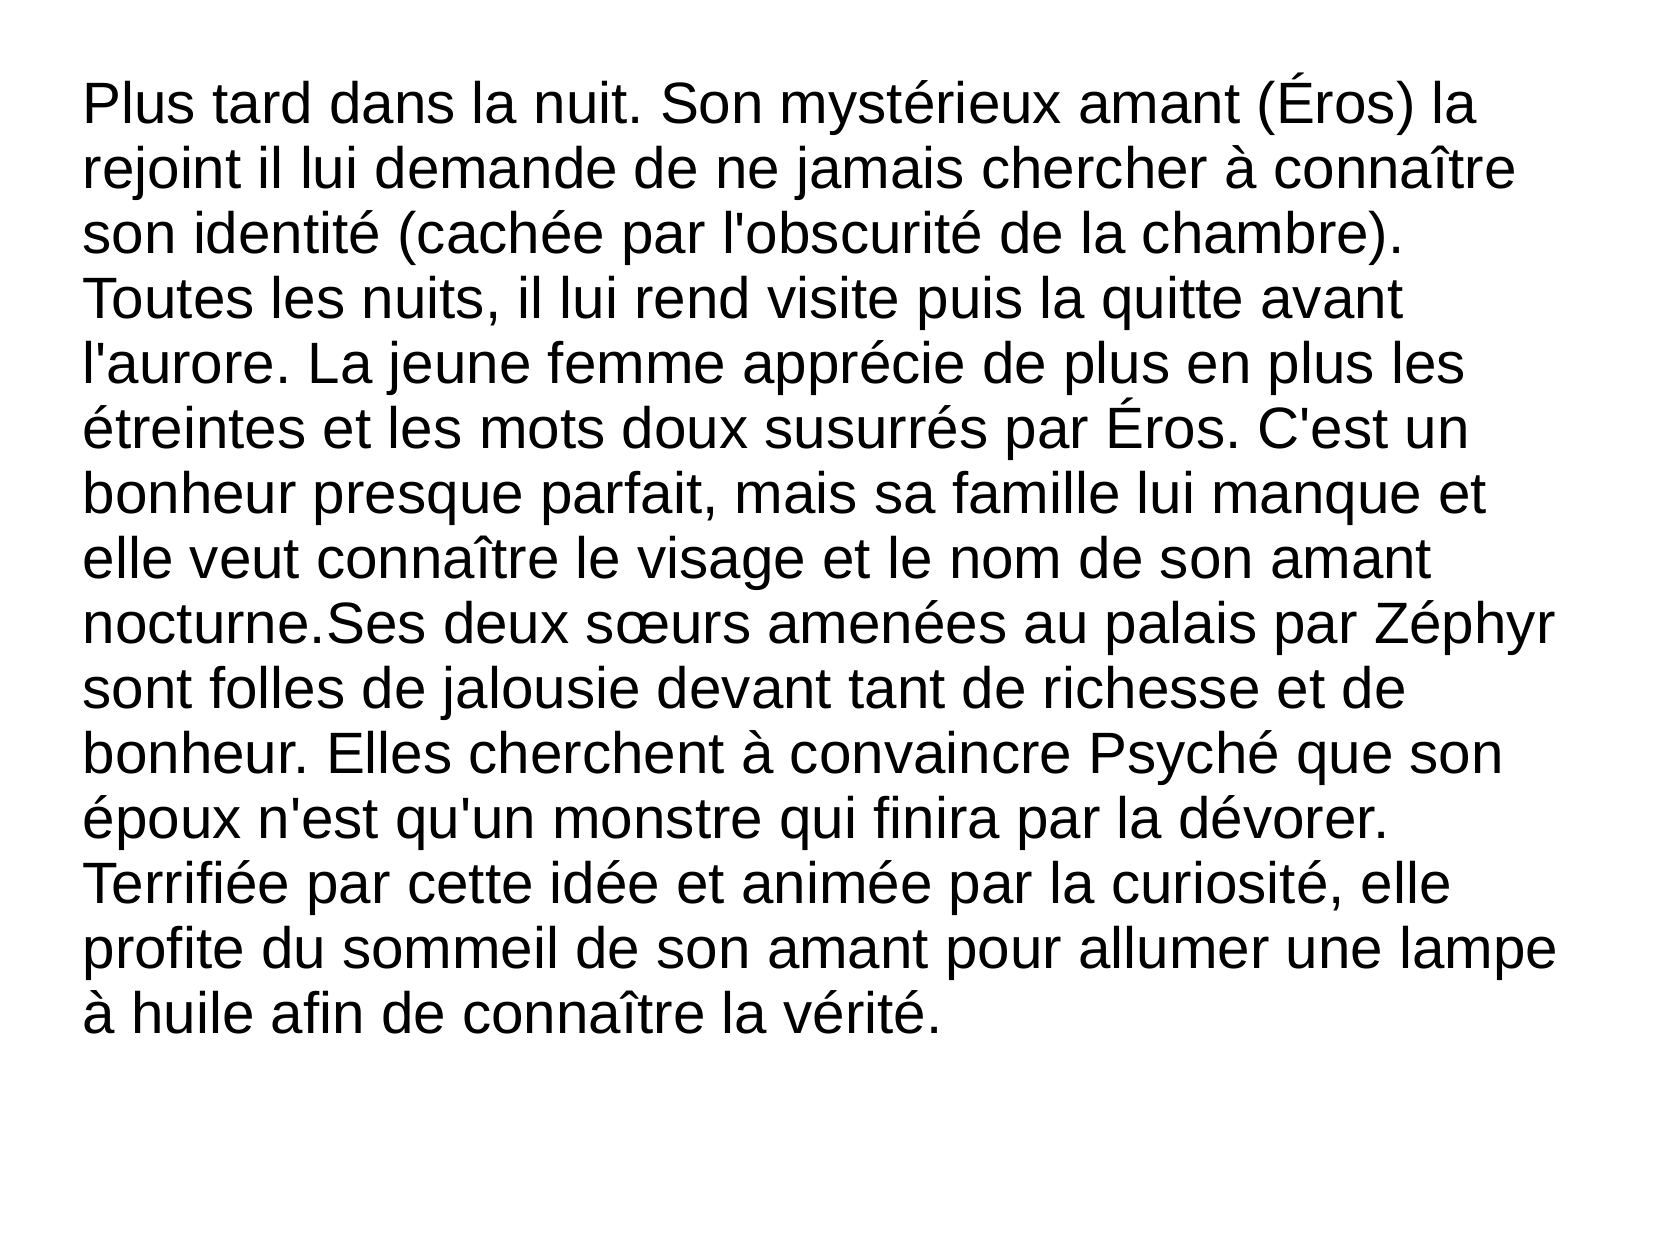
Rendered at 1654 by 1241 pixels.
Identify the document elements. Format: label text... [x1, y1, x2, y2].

list Plus tard dans la nuit. Son mystérieux amant (Éros) la rejoint il lui demande de ne jamais chercher à connaître son identité (cachée par l'obscurité de la chambre). Toutes les nuits, il lui rend visite puis la quitte avant l'aurore. La jeune femme apprécie de plus en plus les étreintes et les mots doux susurrés par Éros. C'est un bonheur presque parfait, mais sa famille lui manque et elle veut connaître le visage et le nom de son amant nocturne.Ses deux sœurs amenées au palais par Zéphyr sont folles de jalousie devant tant de richesse et de bonheur. Elles cherchent à convaincre Psyché que son époux n'est qu'un monstre qui finira par la dévorer. Terrifiée par cette idée et animée par la curiosité, elle profite du sommeil de son amant pour allumer une lampe à huile afin de connaître la vérité. [82, 70, 1571, 1138]
